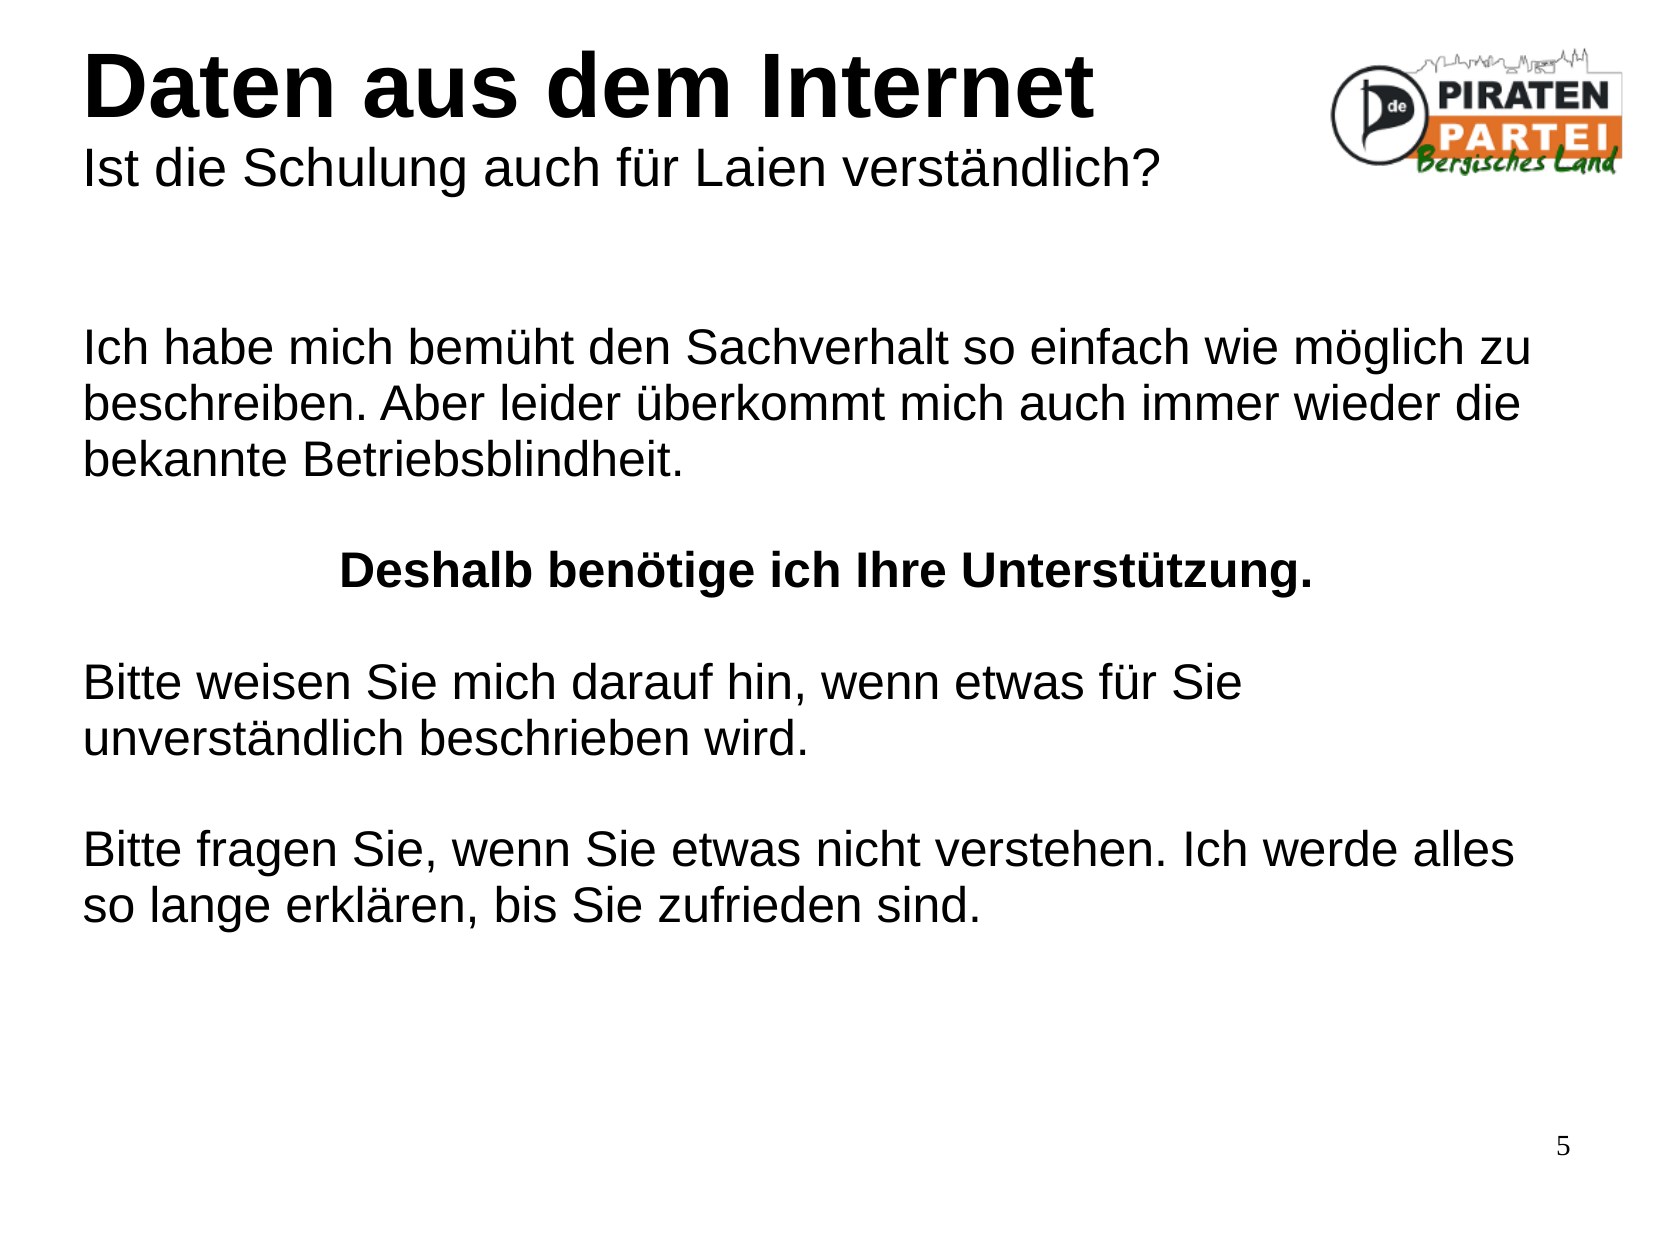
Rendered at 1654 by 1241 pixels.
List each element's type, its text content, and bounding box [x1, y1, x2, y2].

title Daten aus dem Internet Ist die Schulung auch für Laien verständlich? [82, 34, 1571, 198]
picture [1328, 47, 1625, 176]
subtitle Ich habe mich bemüht den Sachverhalt so einfach wie möglich zu beschreiben. Aber leider überkommt mich auch immer wieder die bekannte Betriebsblindheit. Deshalb benötige ich Ihre Unterstützung. Bitte weisen Sie mich darauf hin, wenn etwas für Sie unverständlich beschrieben wird. Bitte fragen Sie, wenn Sie etwas nicht verstehen. Ich werde alles so lange erklären, bis Sie zufrieden sind. [82, 206, 1571, 1102]
